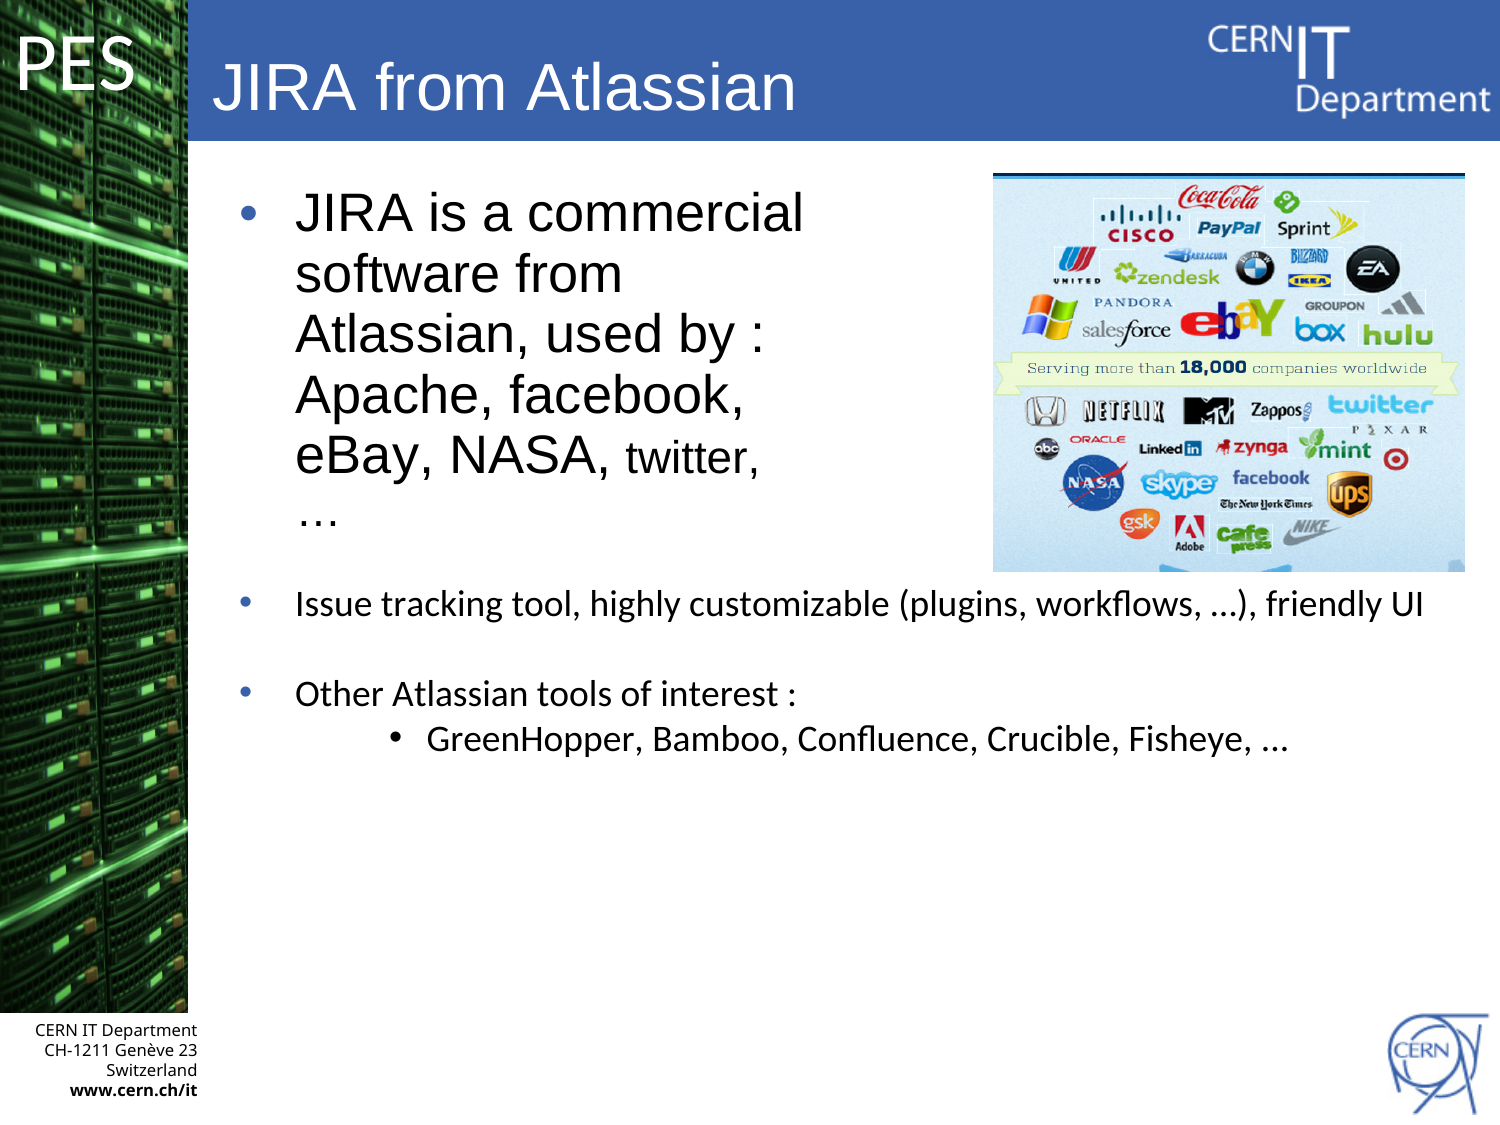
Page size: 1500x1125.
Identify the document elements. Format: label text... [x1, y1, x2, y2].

picture [0, 0, 212, 1013]
picture [993, 173, 1465, 572]
picture [1125, 0, 1500, 141]
text_box Issue tracking tool, highly customizable (plugins, workflows, …), friendly UI Other Atlassian tools of interest : GreenHopper, Bamboo, Confluence, Crucible, Fisheye, ... [224, 572, 1474, 1015]
picture [1387, 1012, 1490, 1115]
list JIRA is a commercial software from Atlassian, used by : Apache, facebook, eBay, NASA, twitter, … [224, 174, 826, 572]
title JIRA from Atlassian [212, 0, 1125, 176]
